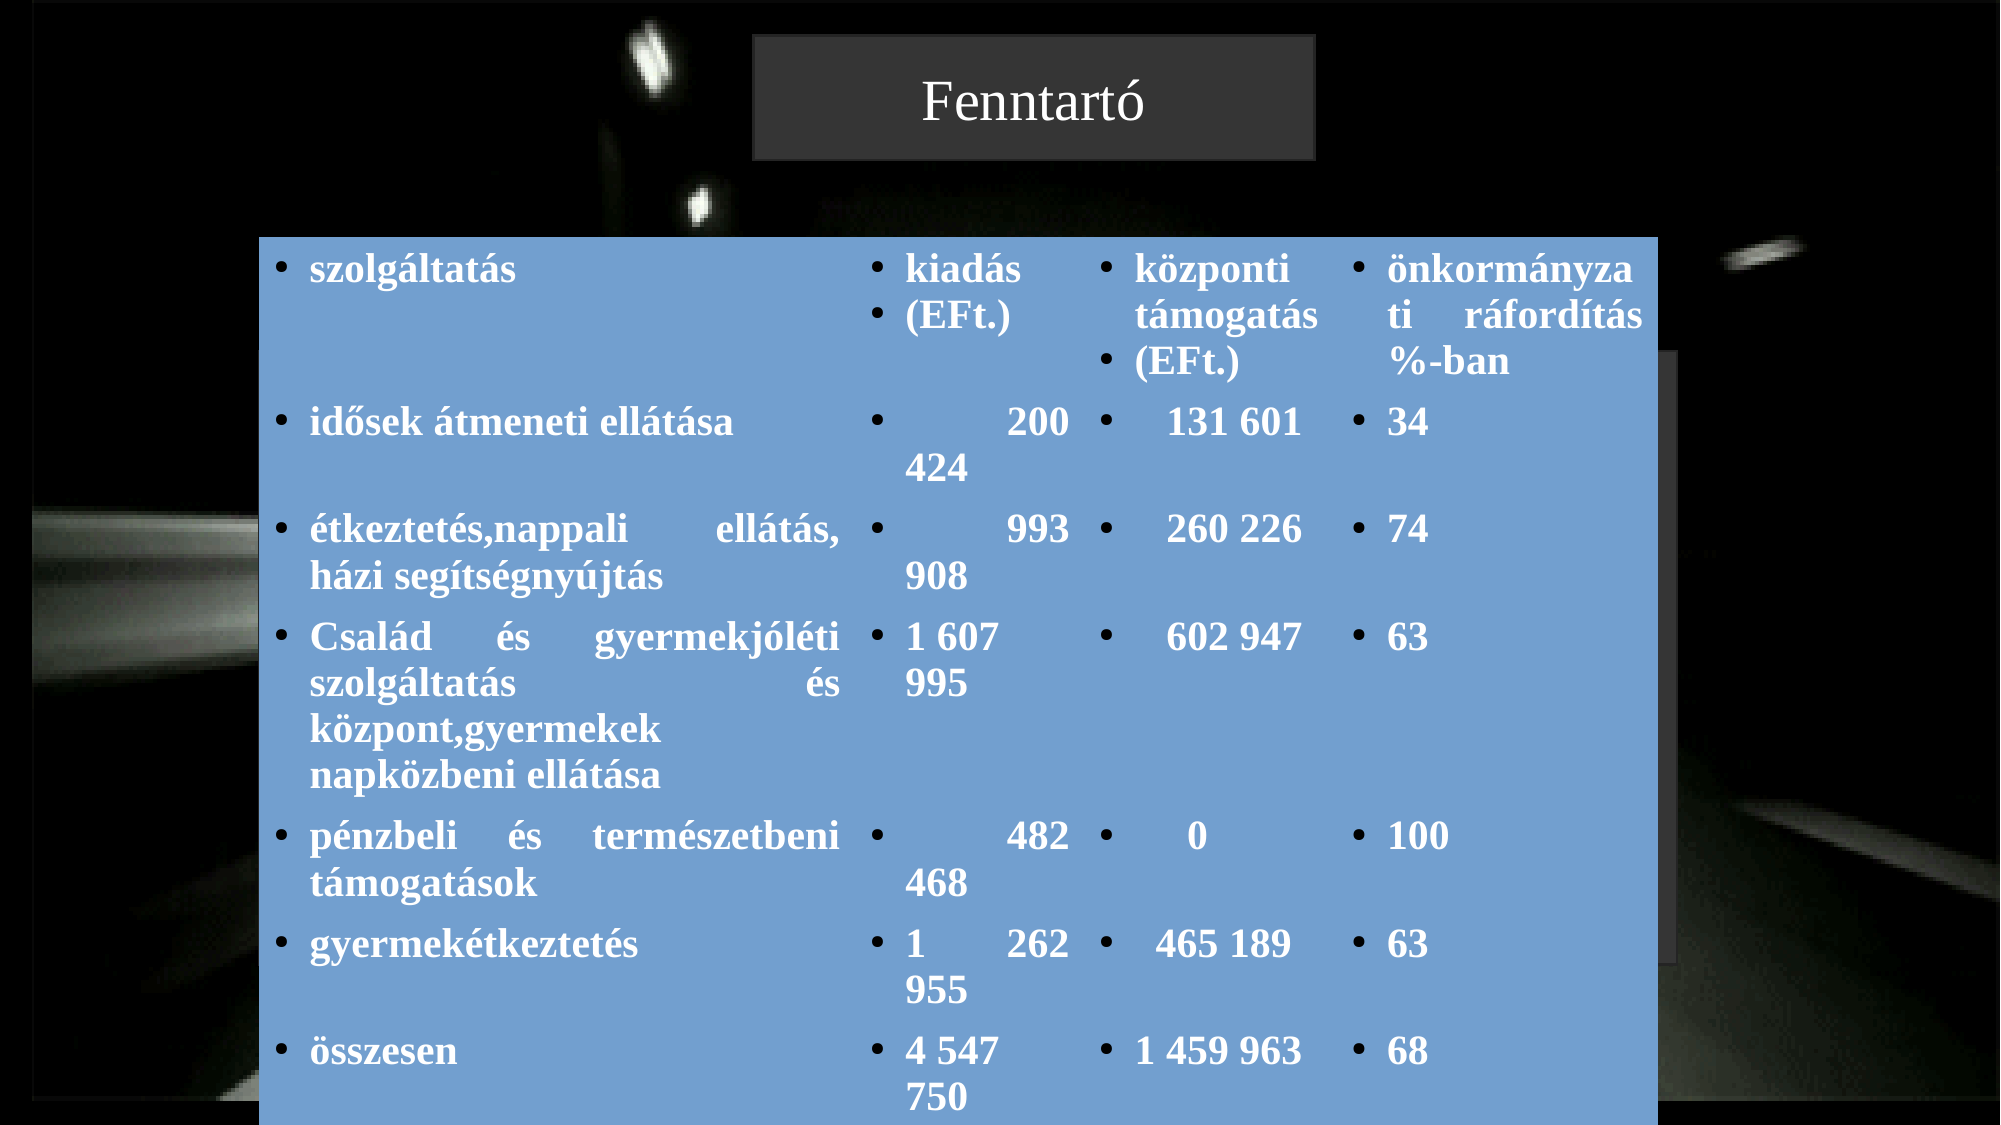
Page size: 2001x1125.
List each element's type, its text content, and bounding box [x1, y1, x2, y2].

table_cell 1 459 963 [1084, 1020, 1337, 1125]
table_cell 993 908 [855, 498, 1084, 606]
table_cell 34 [1337, 391, 1658, 498]
table_header önkormányzati ráfordítás %-ban [1337, 237, 1658, 391]
table_header kiadás (EFt.) [855, 237, 1084, 391]
table_cell 100 [1337, 805, 1658, 913]
table_cell 260 226 [1084, 498, 1337, 606]
table_header szolgáltatás [259, 237, 855, 391]
picture [31, 0, 2000, 1101]
table_cell étkeztetés,nappali ellátás, házi segítségnyújtás [259, 498, 855, 606]
table_cell 74 [1337, 498, 1658, 606]
table_cell idősek átmeneti ellátása [259, 391, 855, 498]
table_cell 4 547 750 [855, 1020, 1084, 1125]
table_cell 0 [1084, 805, 1337, 913]
table_cell 482 468 [855, 805, 1084, 913]
table_cell gyermekétkeztetés [259, 913, 855, 1020]
table_cell 68 [1337, 1020, 1658, 1125]
table_cell Család és gyermekjóléti szolgáltatás és központ,gyermekek napközbeni ellátása [259, 606, 855, 805]
table_cell 200 424 [855, 391, 1084, 498]
table_cell 1 262 955 [855, 913, 1084, 1020]
text_box Fenntartó [753, 35, 1314, 160]
table_cell 602 947 [1084, 606, 1337, 805]
table_header központi támogatás (EFt.) [1084, 237, 1337, 391]
table_cell 63 [1337, 913, 1658, 1020]
table_cell pénzbeli és természetbeni támogatások [259, 805, 855, 913]
table_cell összesen [259, 1020, 855, 1125]
table_cell 1 607 995 [855, 606, 1084, 805]
table_cell 131 601 [1084, 391, 1337, 498]
table_cell 465 189 [1084, 913, 1337, 1020]
table_cell 63 [1337, 606, 1658, 805]
text_box [1658, 351, 1677, 965]
